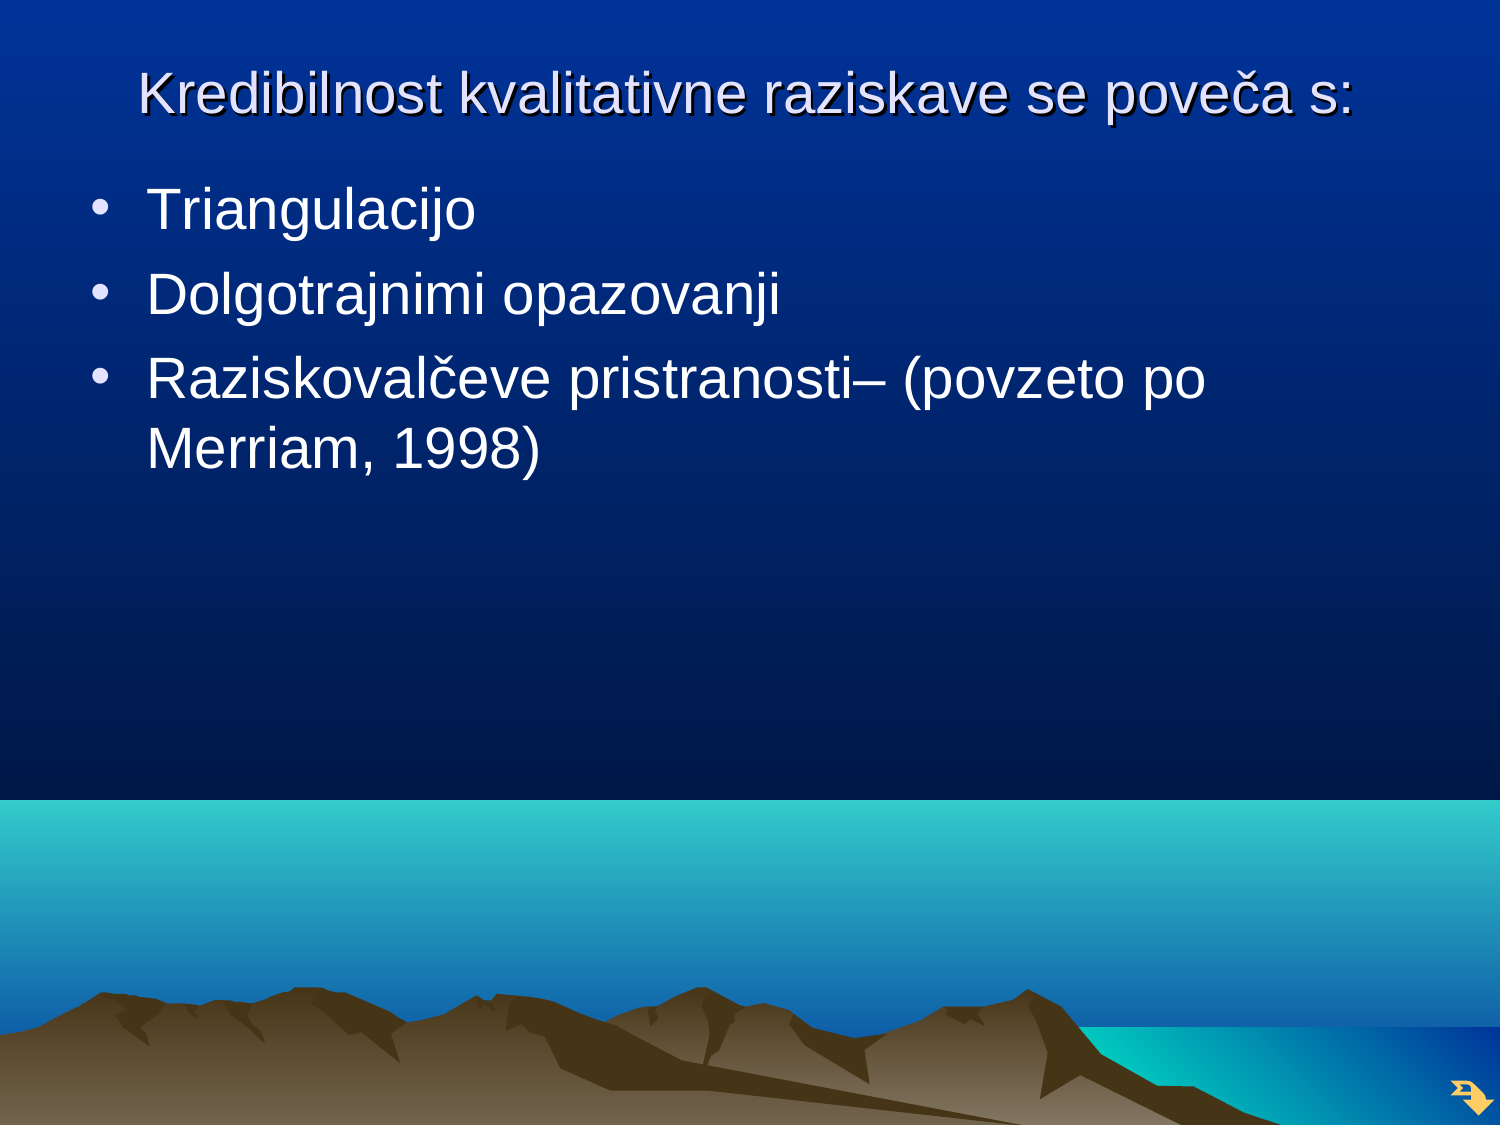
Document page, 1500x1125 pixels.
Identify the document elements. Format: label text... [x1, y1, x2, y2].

title Kredibilnost kvalitativne raziskave se poveča s: [82, 48, 1412, 164]
text_box  [1449, 1066, 1497, 1125]
list Triangulacijo Dolgotrajnimi opazovanji Raziskovalčeve pristranosti– (povzeto po Merriam, 1998) [75, 164, 1426, 1107]
